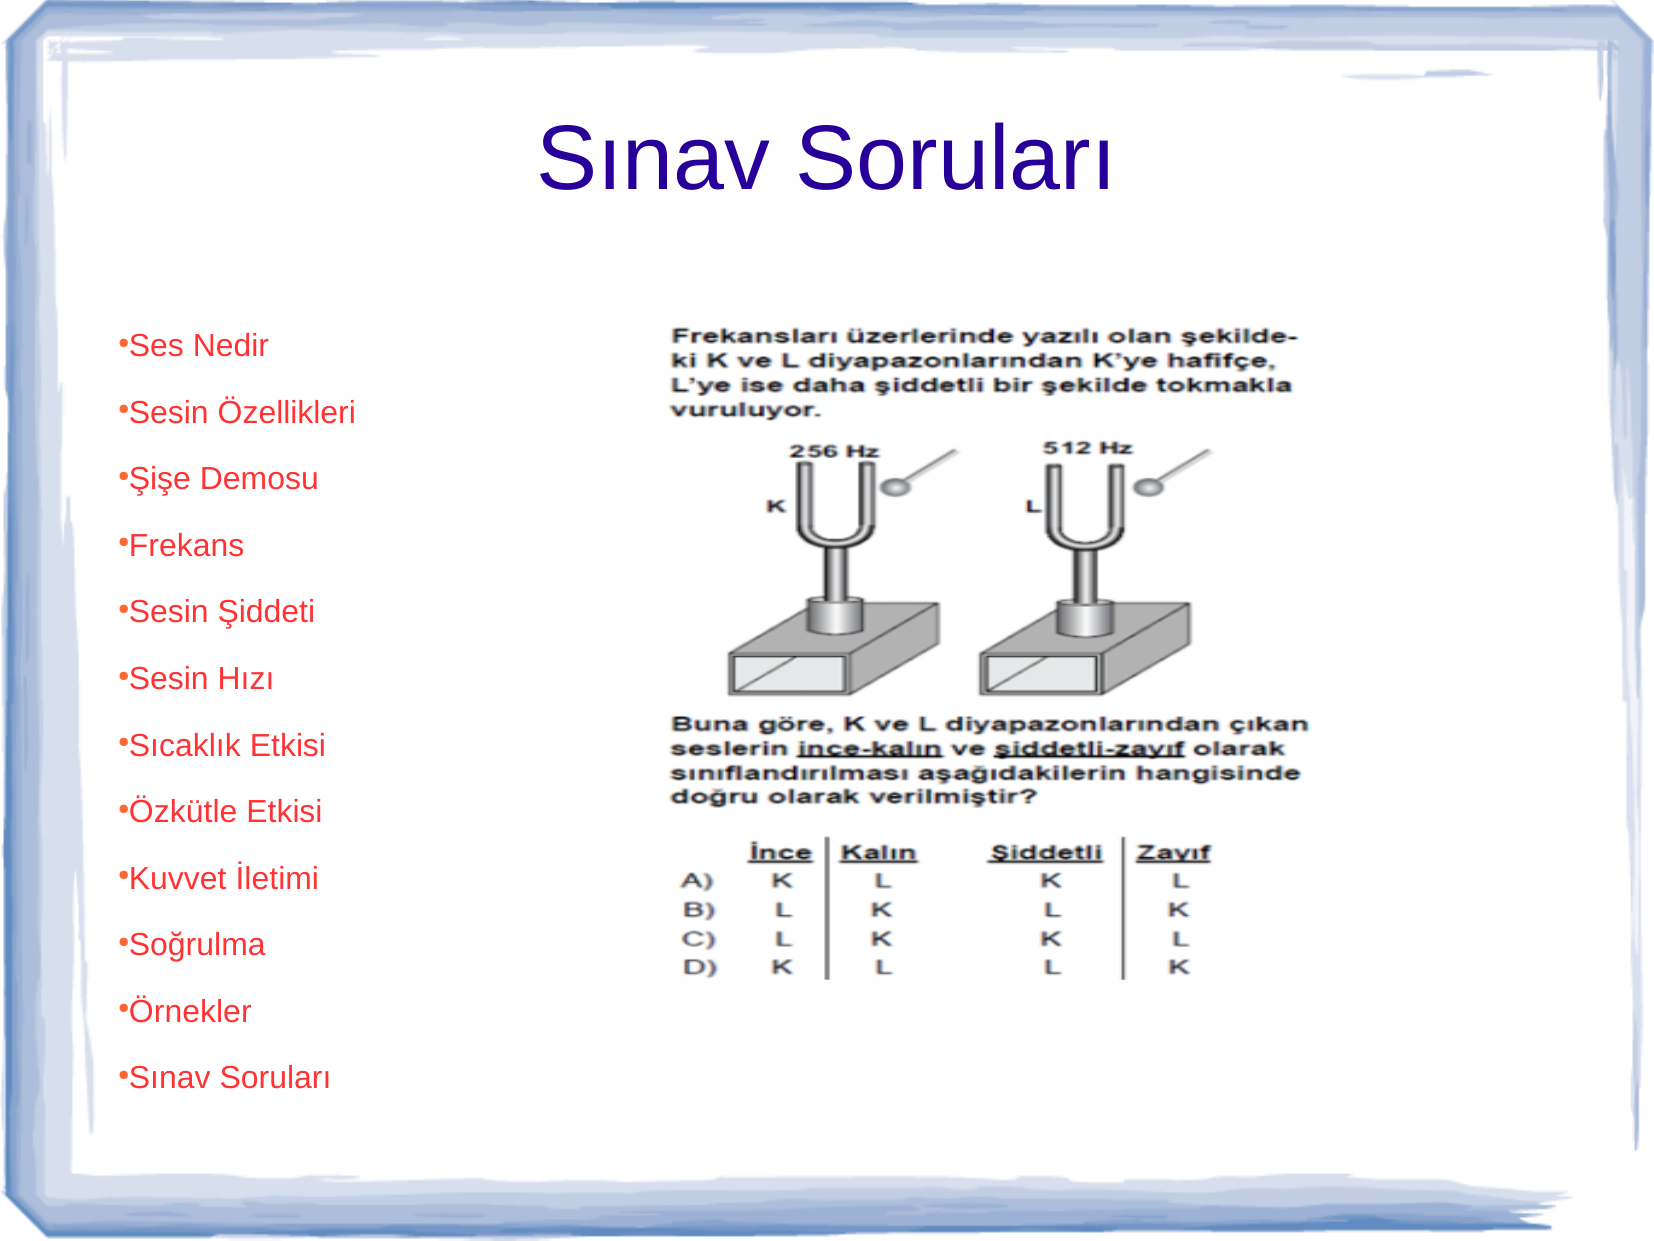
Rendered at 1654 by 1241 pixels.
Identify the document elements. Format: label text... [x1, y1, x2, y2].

list Ses Nedir Sesin Özellikleri Şişe Demosu Frekans Sesin Şiddeti Sesin Hızı Sıcaklık Etkisi Özkütle Etkisi Kuvvet İletimi Soğrulma Örnekler Sınav Soruları [118, 324, 438, 1097]
title Sınav Soruları [82, 49, 1571, 257]
picture [637, 312, 1323, 993]
